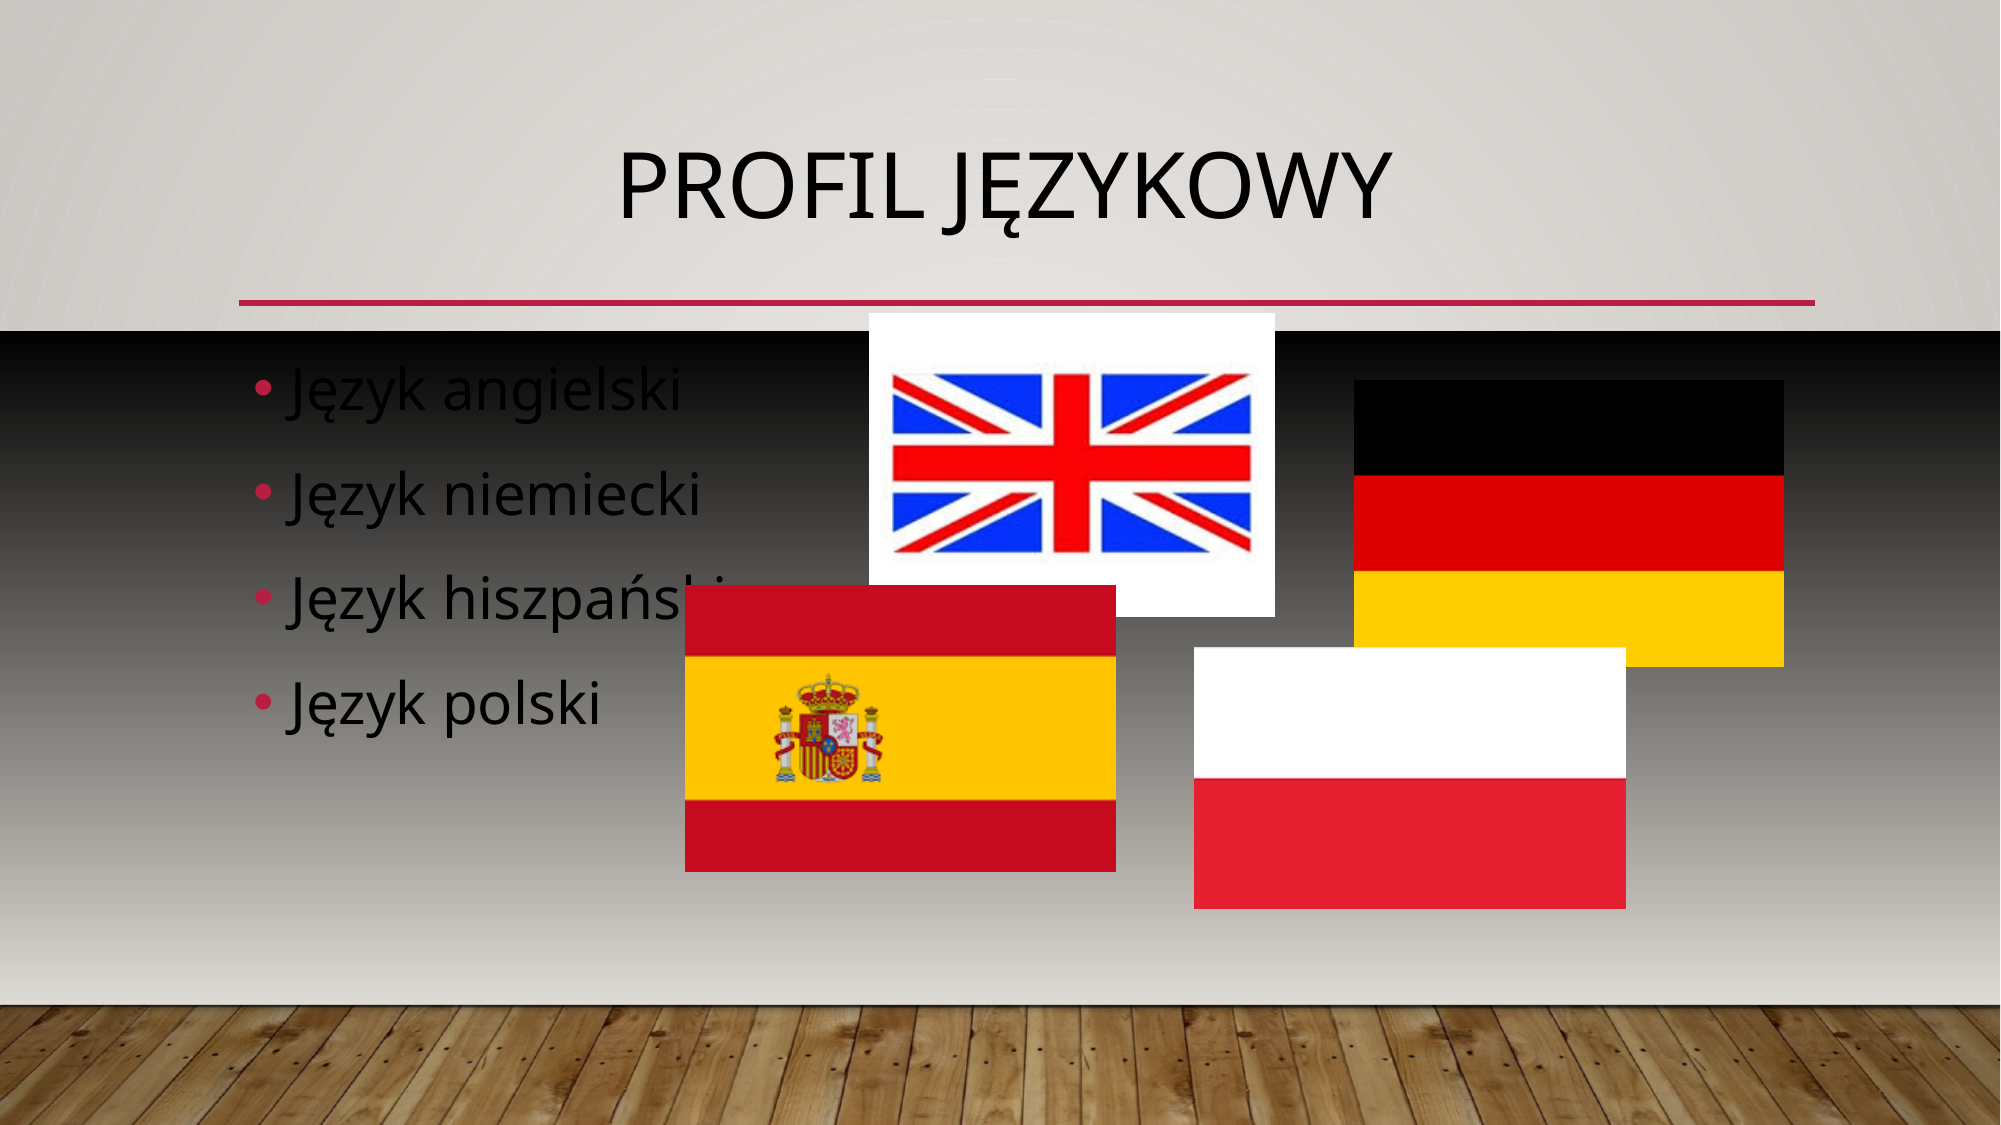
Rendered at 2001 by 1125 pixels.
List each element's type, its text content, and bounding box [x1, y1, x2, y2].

title Profil językowy [238, 131, 1814, 305]
picture [1194, 380, 1784, 909]
picture [685, 313, 1275, 872]
list Język angielski Język niemiecki Język hiszpański Język polski [238, 330, 1814, 897]
